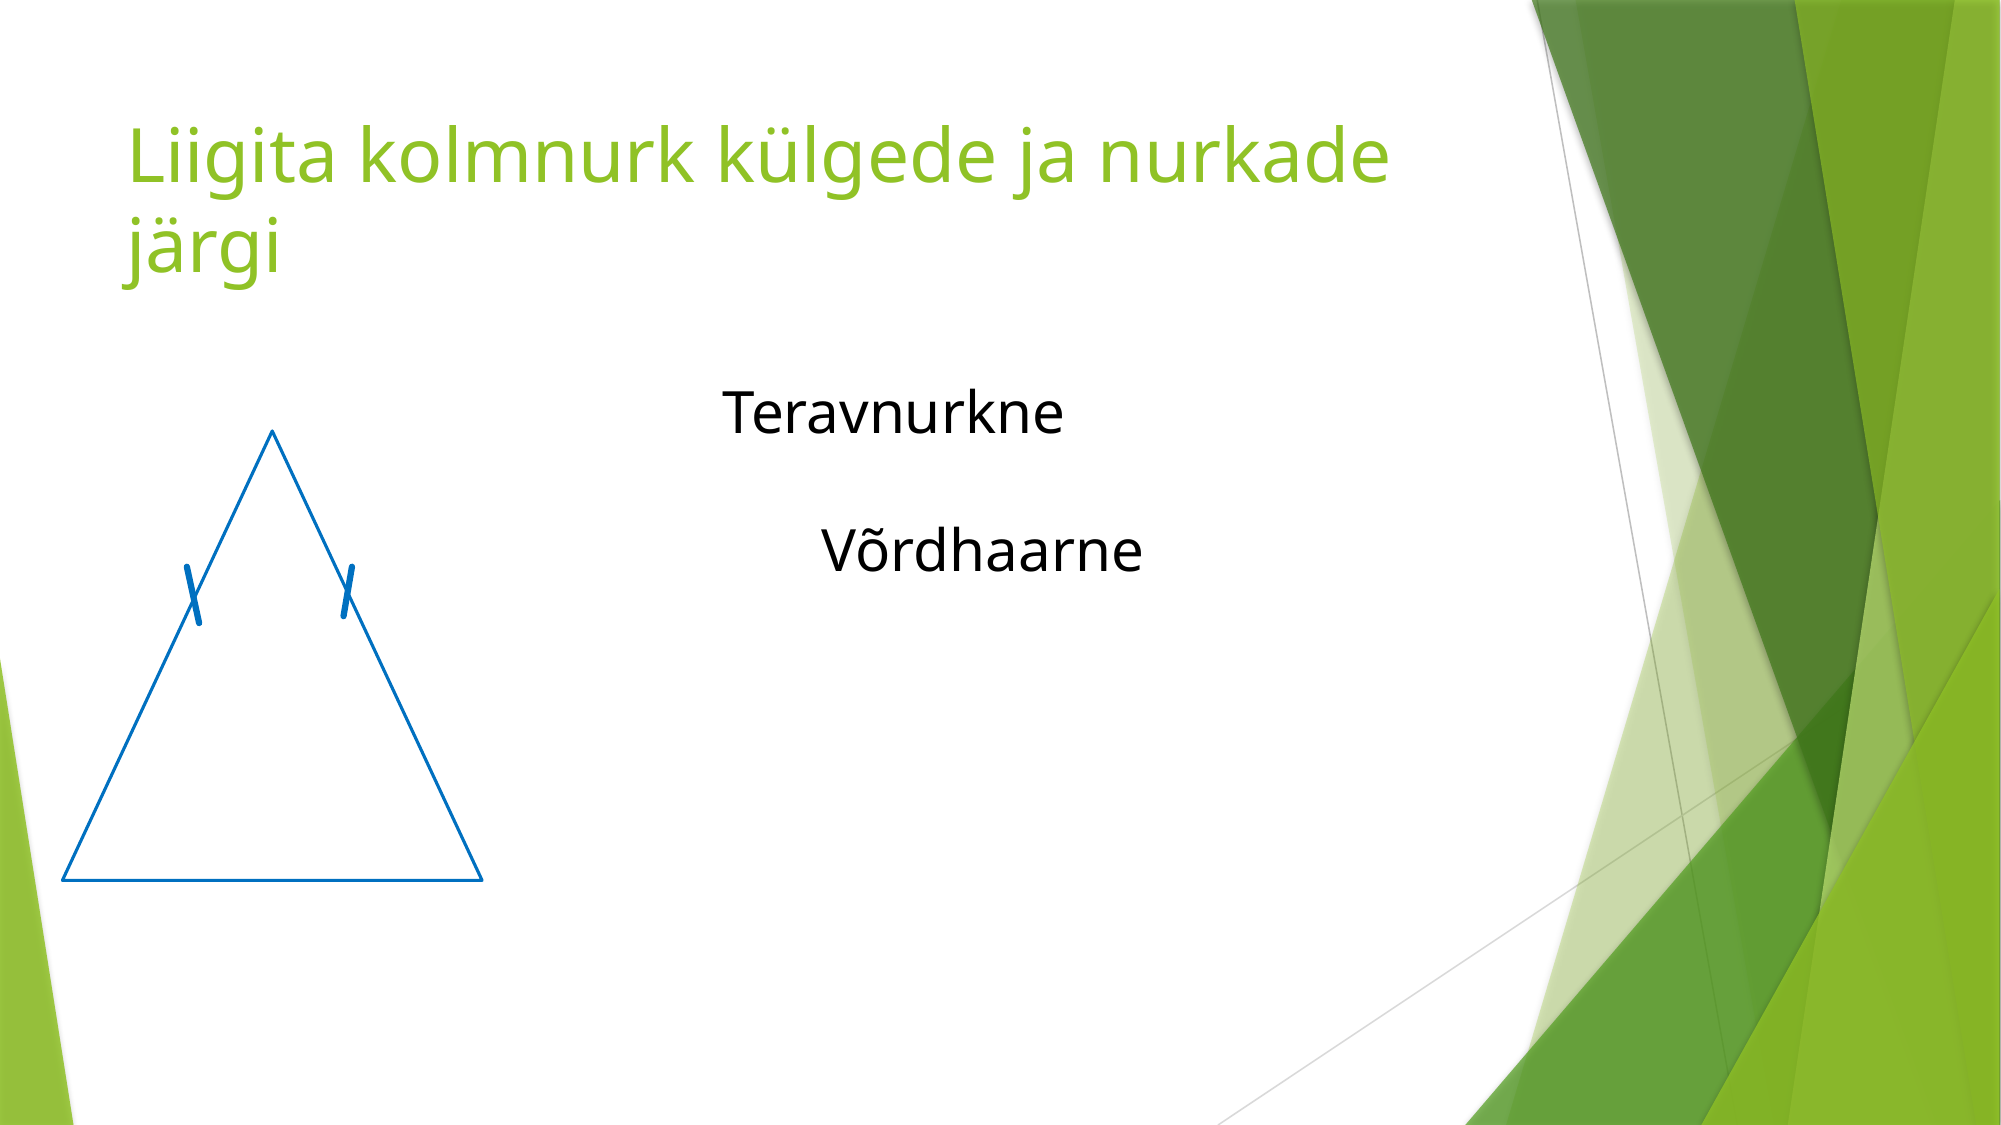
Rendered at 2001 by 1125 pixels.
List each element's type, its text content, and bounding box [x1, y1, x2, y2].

text_box Võrdhaarne [807, 505, 1159, 591]
text_box Teravnurkne [708, 368, 1080, 453]
title Liigita kolmnurk külgede ja nurkade järgi [111, 99, 1522, 317]
